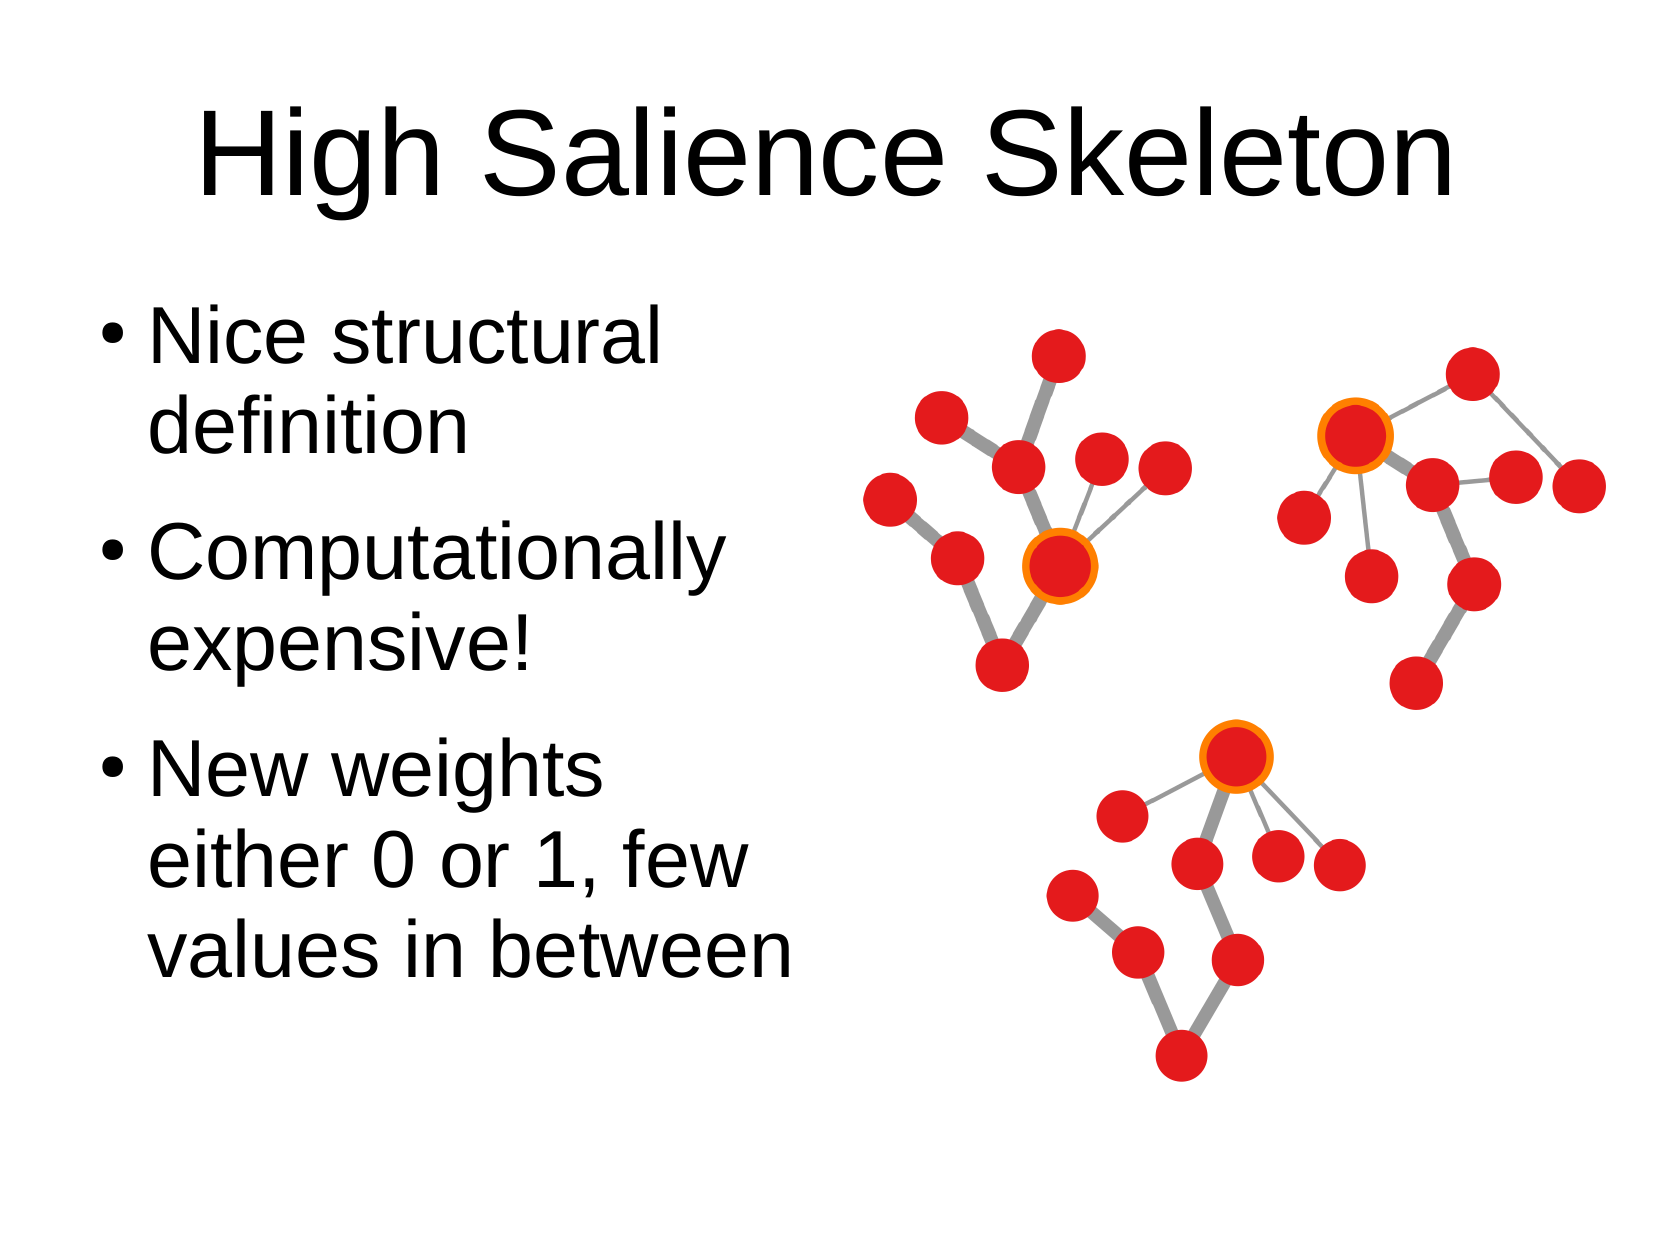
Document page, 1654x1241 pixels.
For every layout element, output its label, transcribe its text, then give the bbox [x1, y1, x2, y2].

picture [1046, 719, 1366, 1082]
picture [863, 329, 1192, 692]
list Nice structural definition Computationally expensive! New weights either 0 or 1, few values in between [82, 290, 809, 1010]
title High Salience Skeleton [82, 49, 1571, 257]
picture [1277, 347, 1606, 710]
